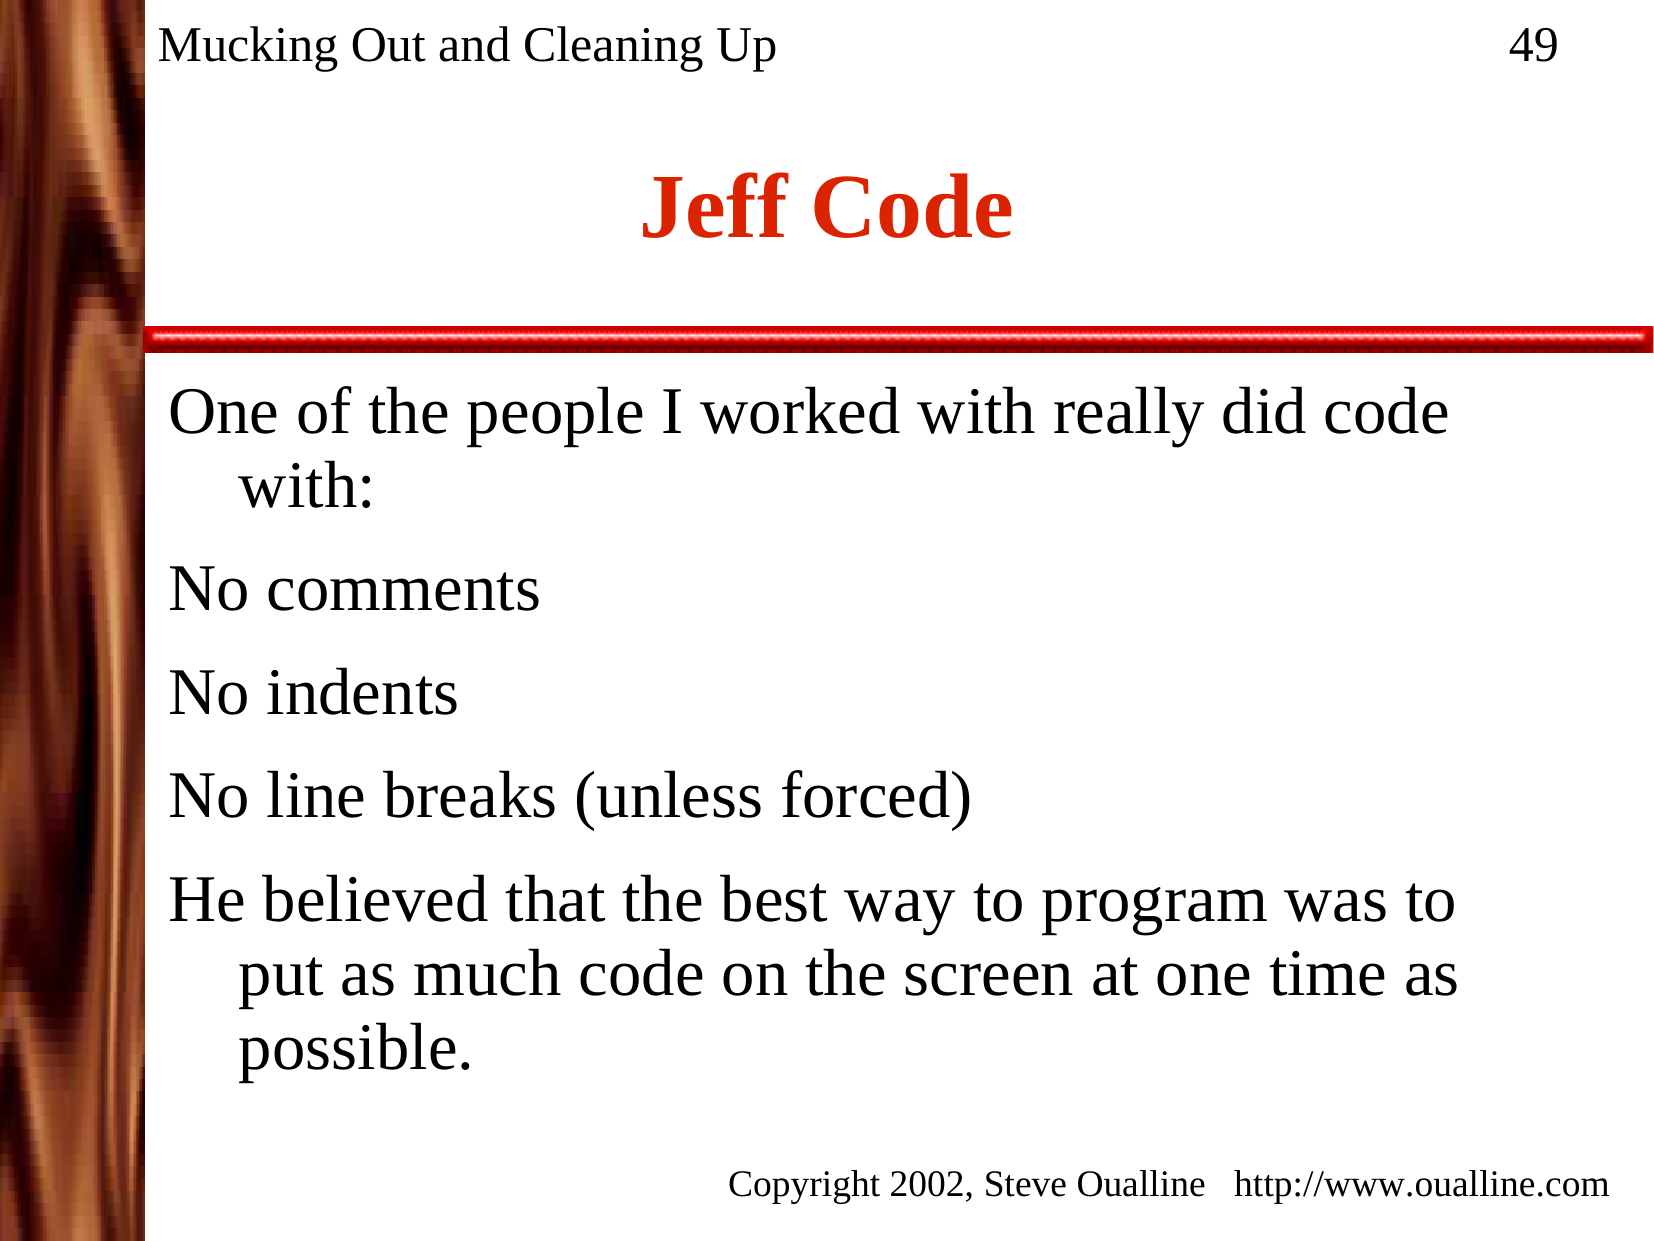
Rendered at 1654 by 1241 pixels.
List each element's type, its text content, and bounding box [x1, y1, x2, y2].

title Jeff Code [121, 102, 1534, 310]
list One of the people I worked with really did code with: No comments No indents No line breaks (unless forced) He believed that the best way to program was to put as much code on the screen at one time as possible. [156, 373, 1534, 1127]
picture [0, 0, 1654, 1241]
